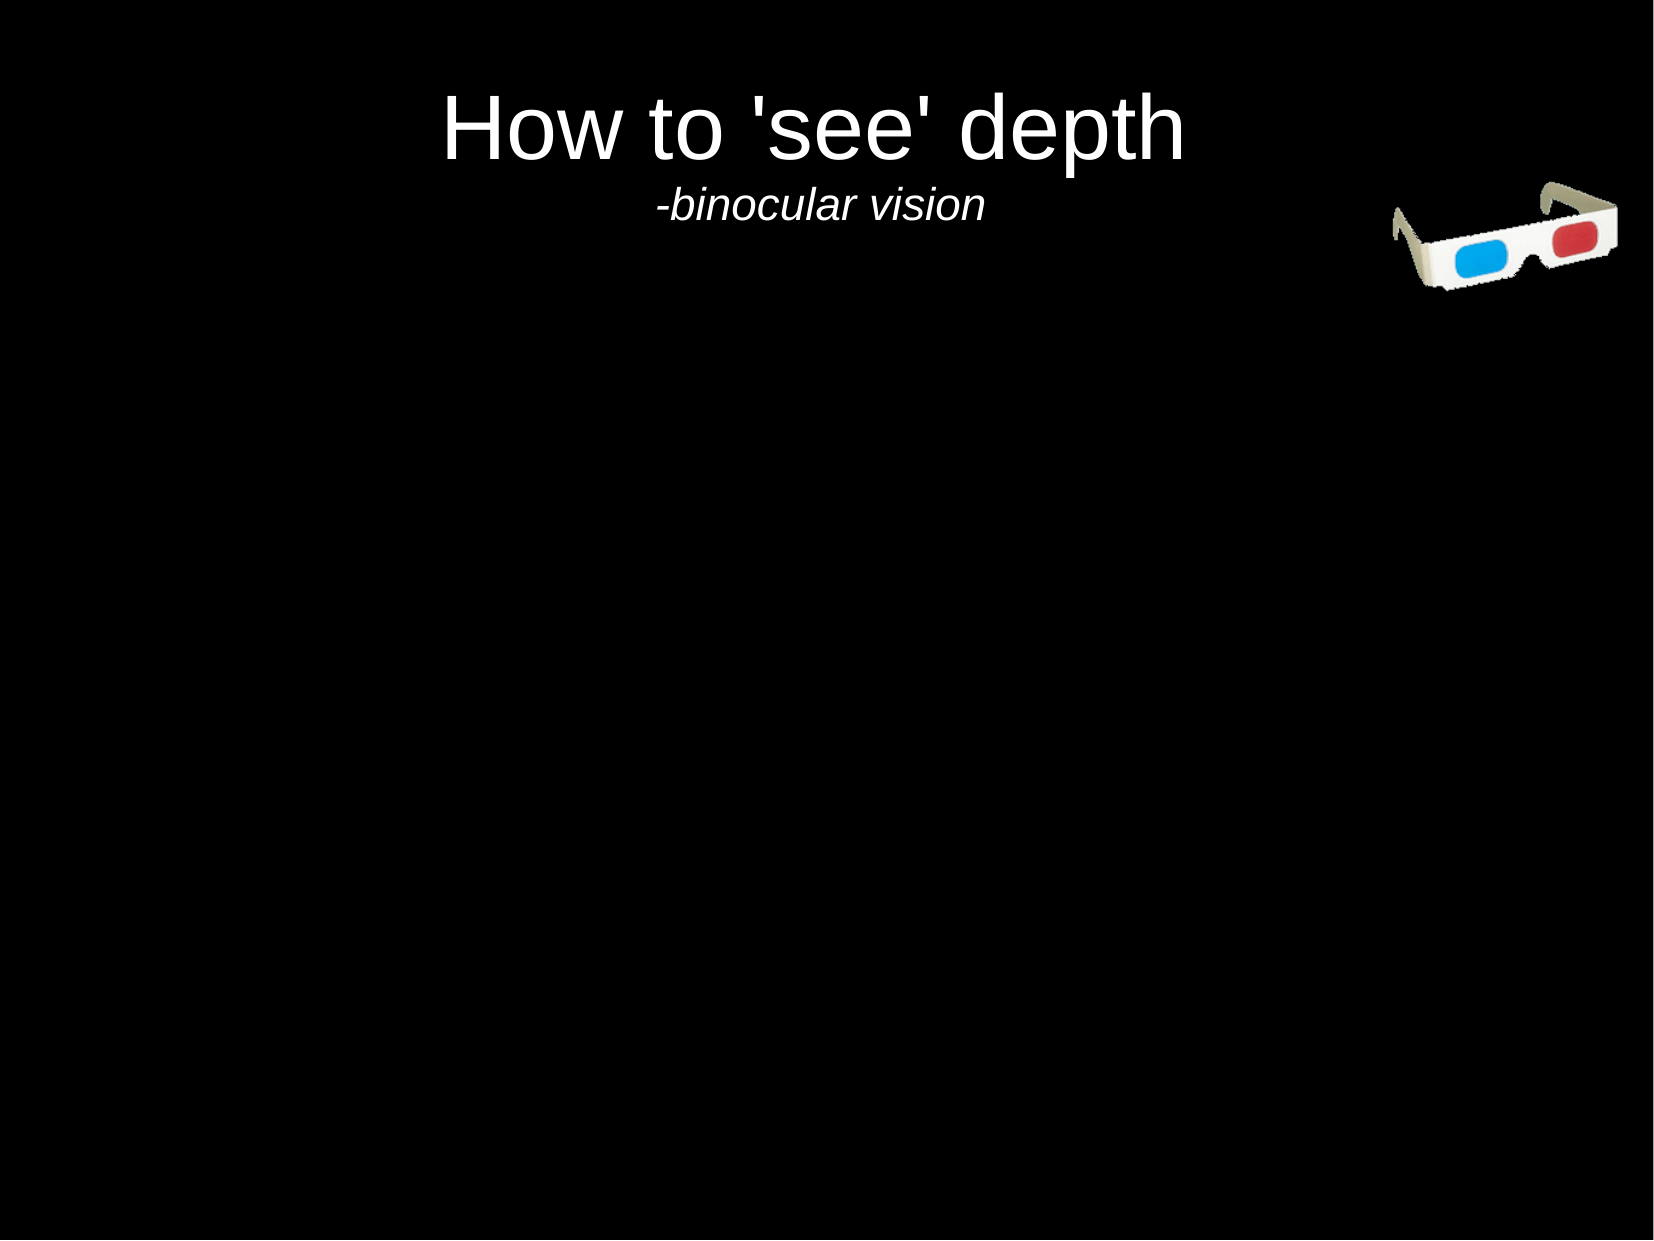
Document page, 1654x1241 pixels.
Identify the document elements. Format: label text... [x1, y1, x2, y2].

title How to 'see' depth -binocular vision [83, 59, 1572, 247]
picture [1387, 176, 1625, 296]
